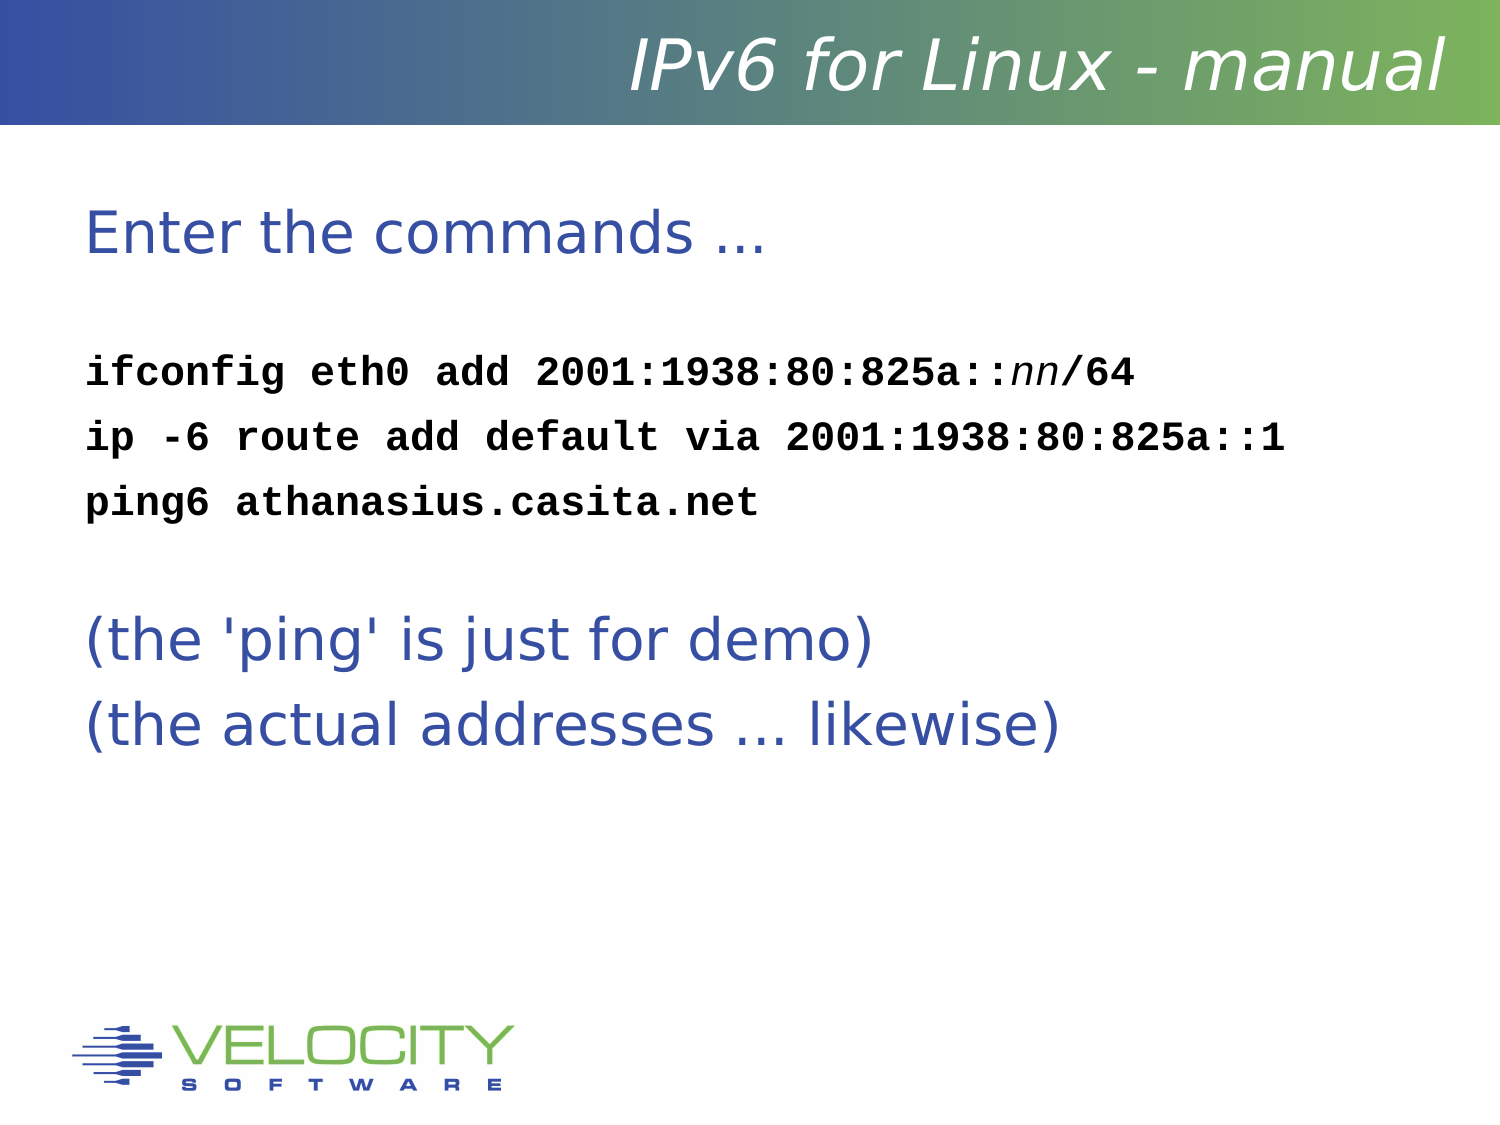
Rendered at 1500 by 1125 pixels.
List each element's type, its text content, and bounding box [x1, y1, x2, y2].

list Enter the commands ... ifconfig eth0 add 2001:1938:80:825a::nn/64 ip -6 route add default via 2001:1938:80:825a::1 ping6 athanasius.casita.net (the 'ping' is just for demo) (the actual addresses ... likewise) [70, 187, 1438, 988]
picture [50, 1021, 538, 1094]
title IPv6 for Linux - manual [62, 12, 1463, 113]
